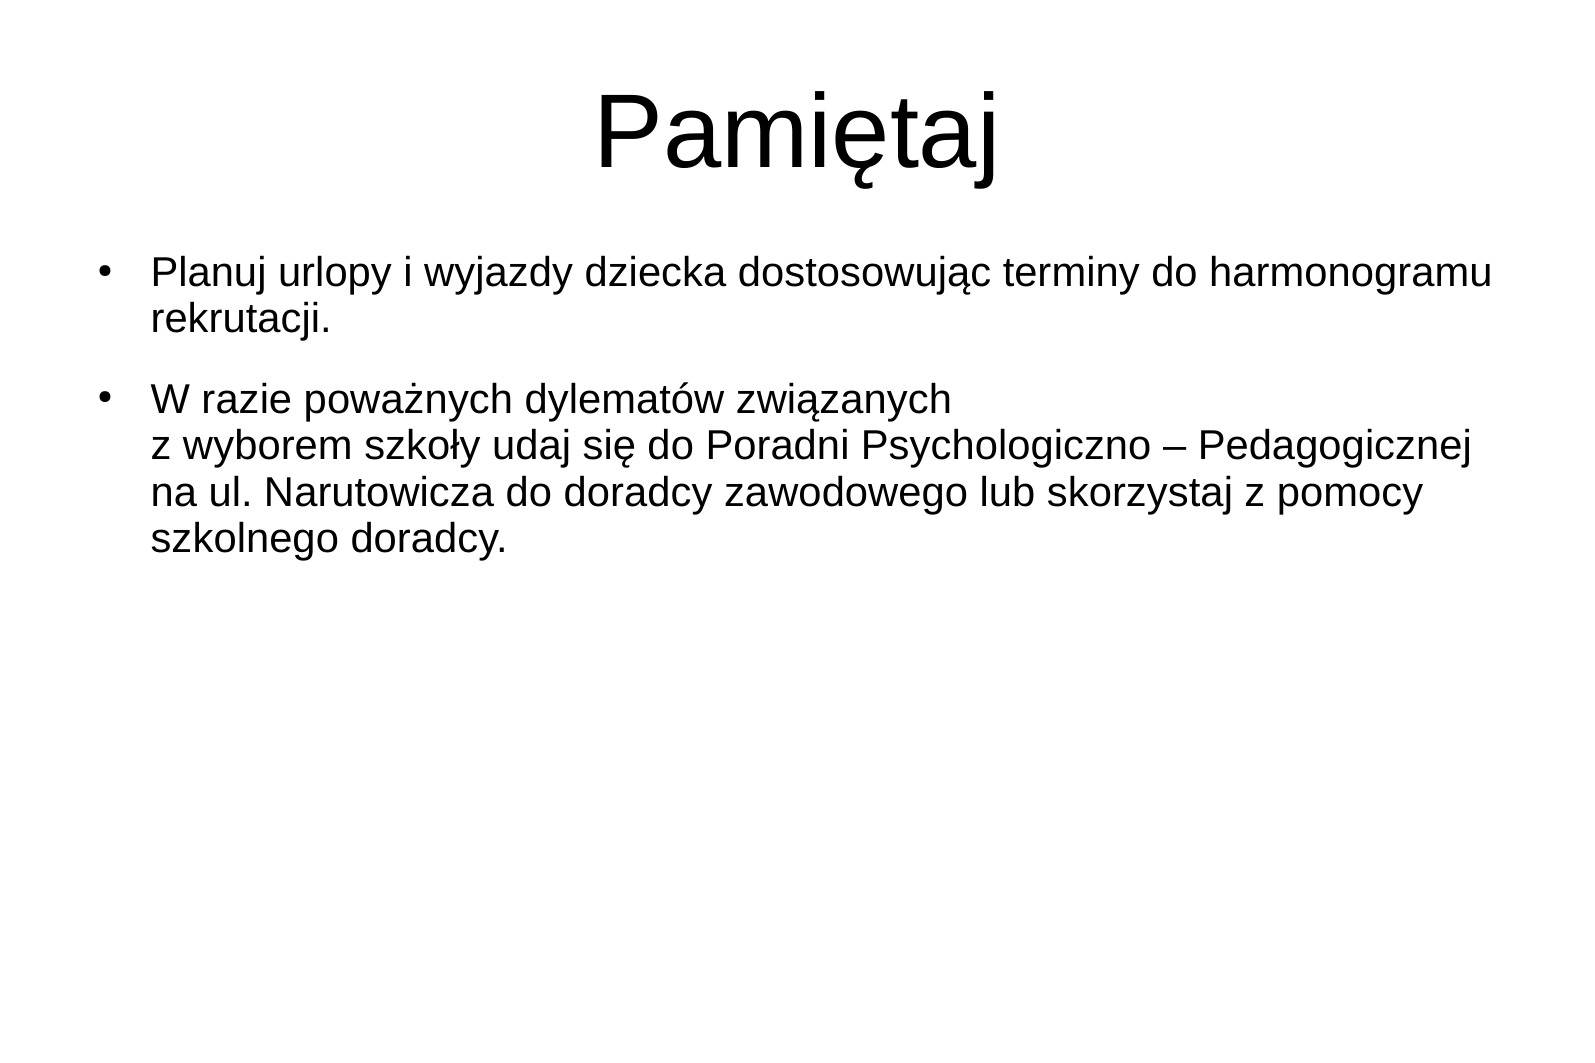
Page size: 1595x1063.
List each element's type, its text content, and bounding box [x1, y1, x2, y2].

list Planuj urlopy i wyjazdy dziecka dostosowując terminy do harmonogramu rekrutacji. W razie poważnych dylematów związanych z wyborem szkoły udaj się do Poradni Psychologiczno – Pedagogicznej na ul. Narutowicza do doradcy zawodowego lub skorzystaj z pomocy szkolnego doradcy. [79, 248, 1515, 866]
title Pamiętaj [79, 42, 1515, 220]
